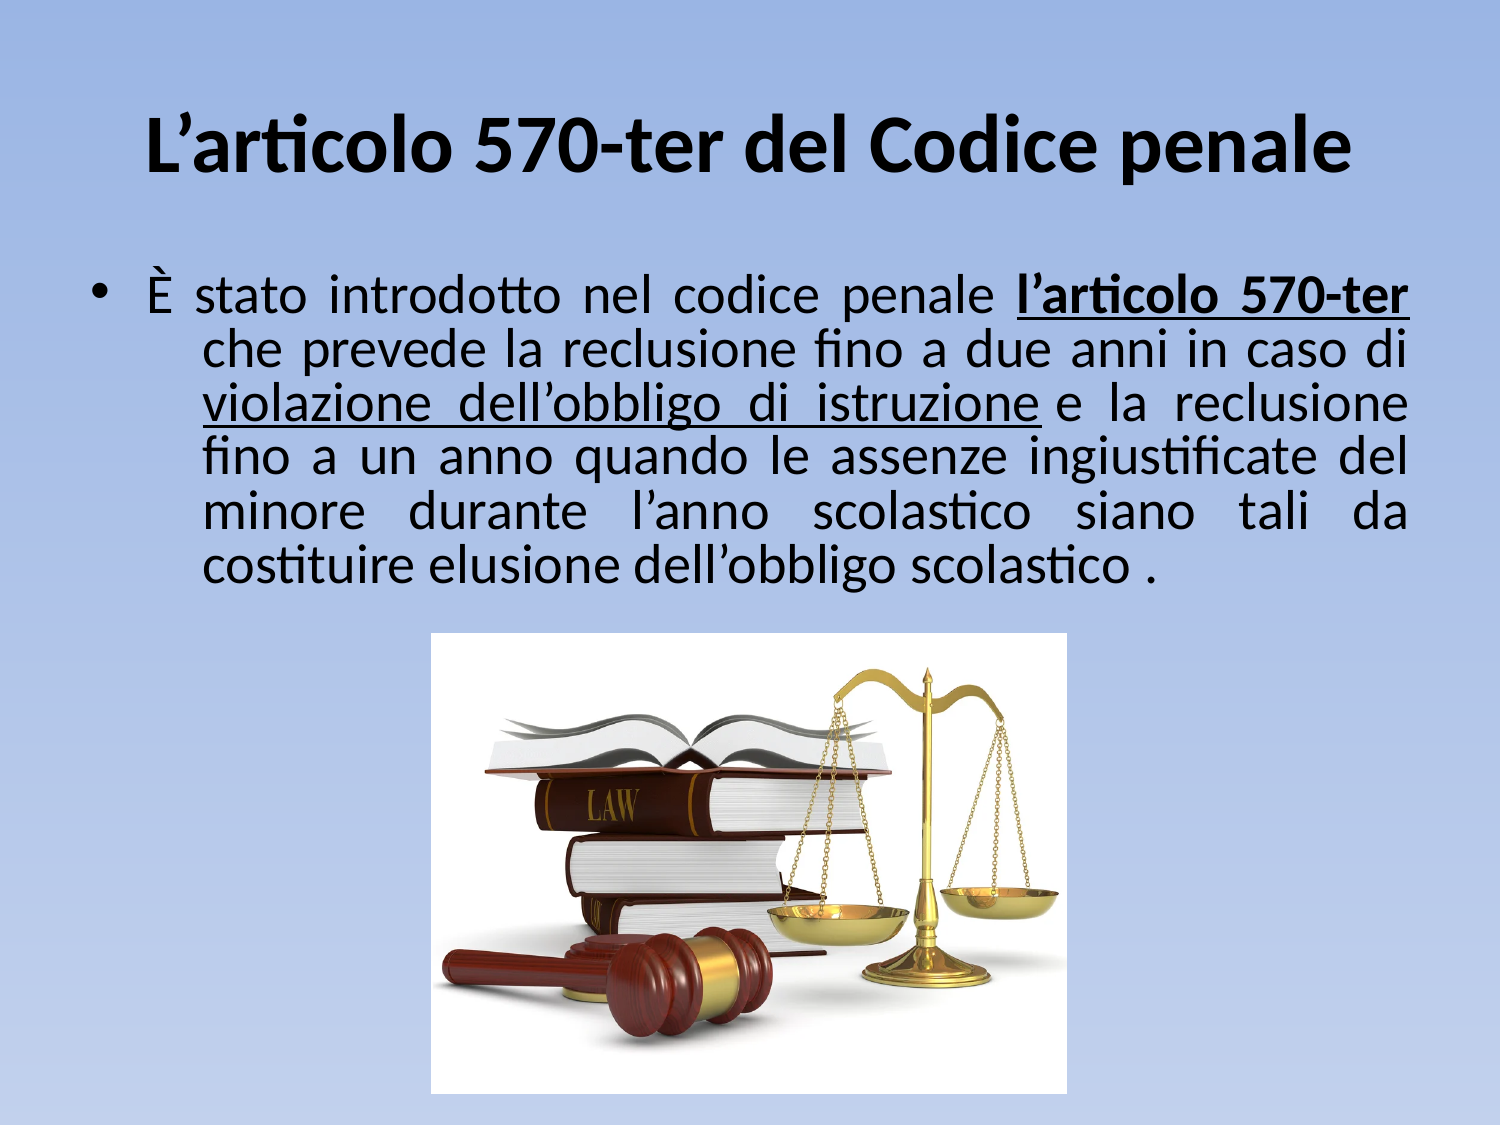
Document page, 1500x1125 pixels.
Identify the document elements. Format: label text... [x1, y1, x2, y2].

picture [431, 633, 1067, 1095]
title L’articolo 570-ter del Codice penale [75, 45, 1426, 233]
list È stato introdotto nel codice penale l’articolo 570-ter che prevede la reclusione fino a due anni in caso di violazione dell’obbligo di istruzione e la reclusione fino a un anno quando le assenze ingiustificate del minore durante l’anno scolastico siano tali da costituire elusione dell’obbligo scolastico . [75, 262, 1426, 1005]
